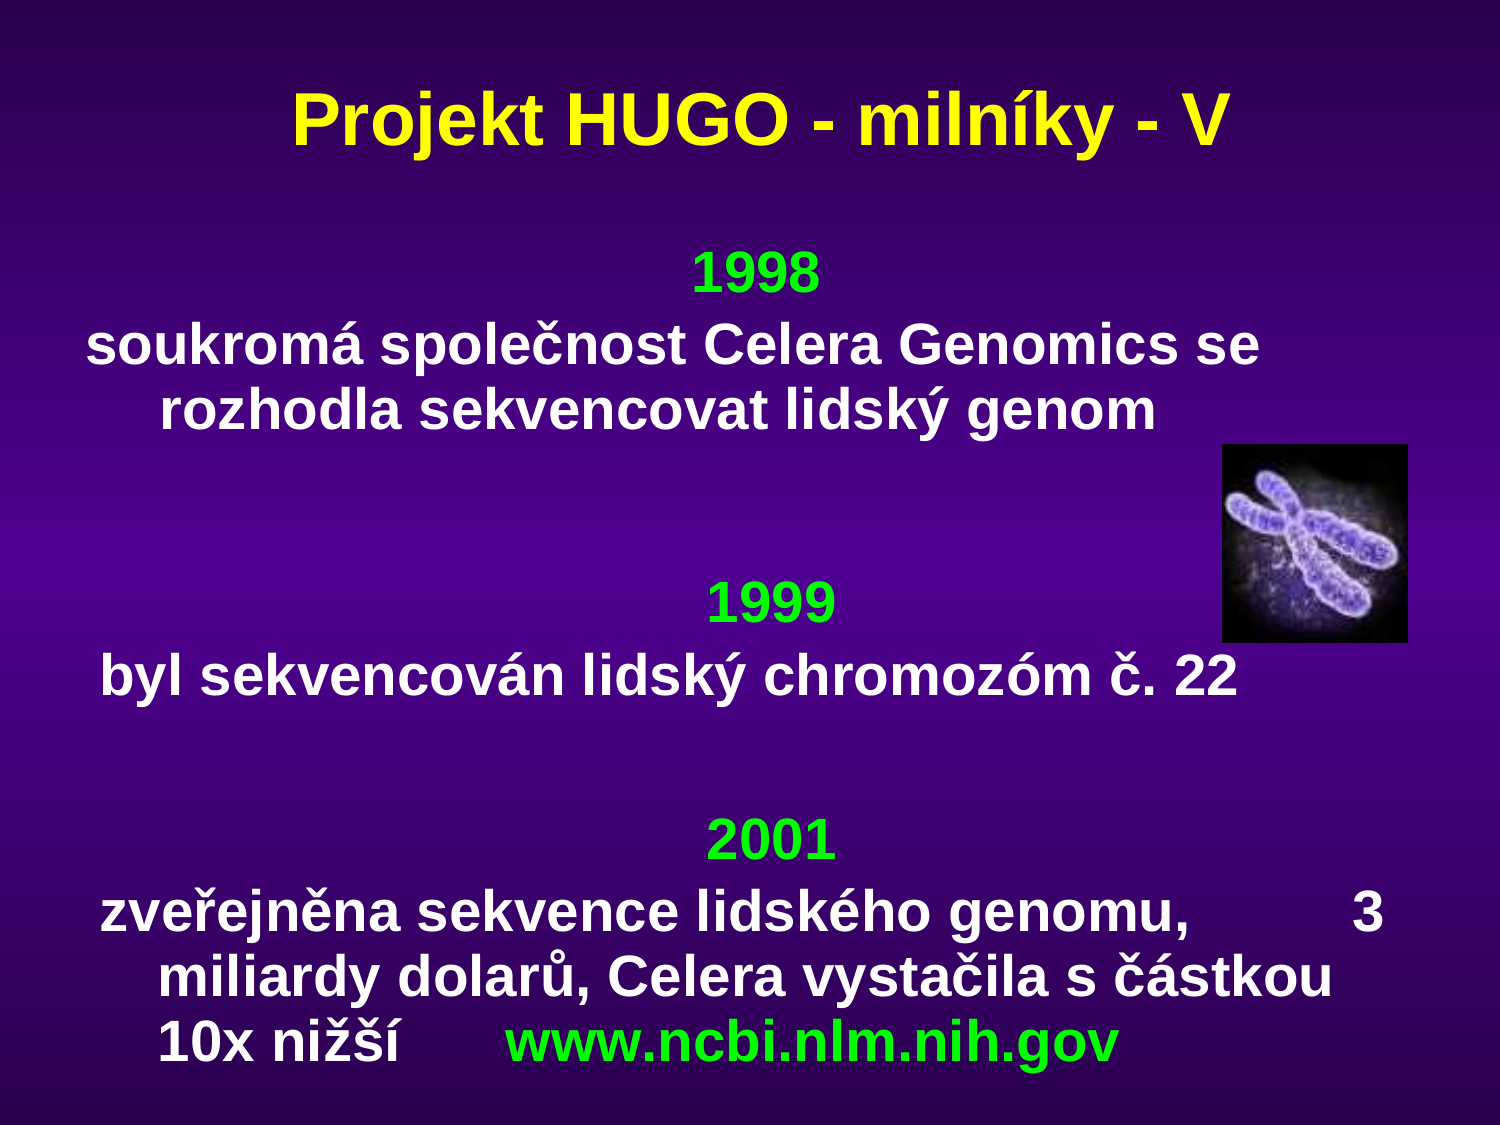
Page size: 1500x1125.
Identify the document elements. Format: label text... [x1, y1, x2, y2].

text_box 1999 byl sekvencován lidský chromozóm č. 22 [41, 562, 1459, 716]
text_box 2001 zveřejněna sekvence lidského genomu, 3 miliardy dolarů, Celera vystačila s částkou 10x nižší www.ncbi.nlm.nih.gov [41, 798, 1459, 1082]
text_box 1998 soukromá společnost Celera Genomics se rozhodla sekvencovat lidský genom [41, 231, 1459, 450]
title Projekt HUGO - milníky - V [76, 66, 1447, 173]
picture [1222, 444, 1408, 643]
